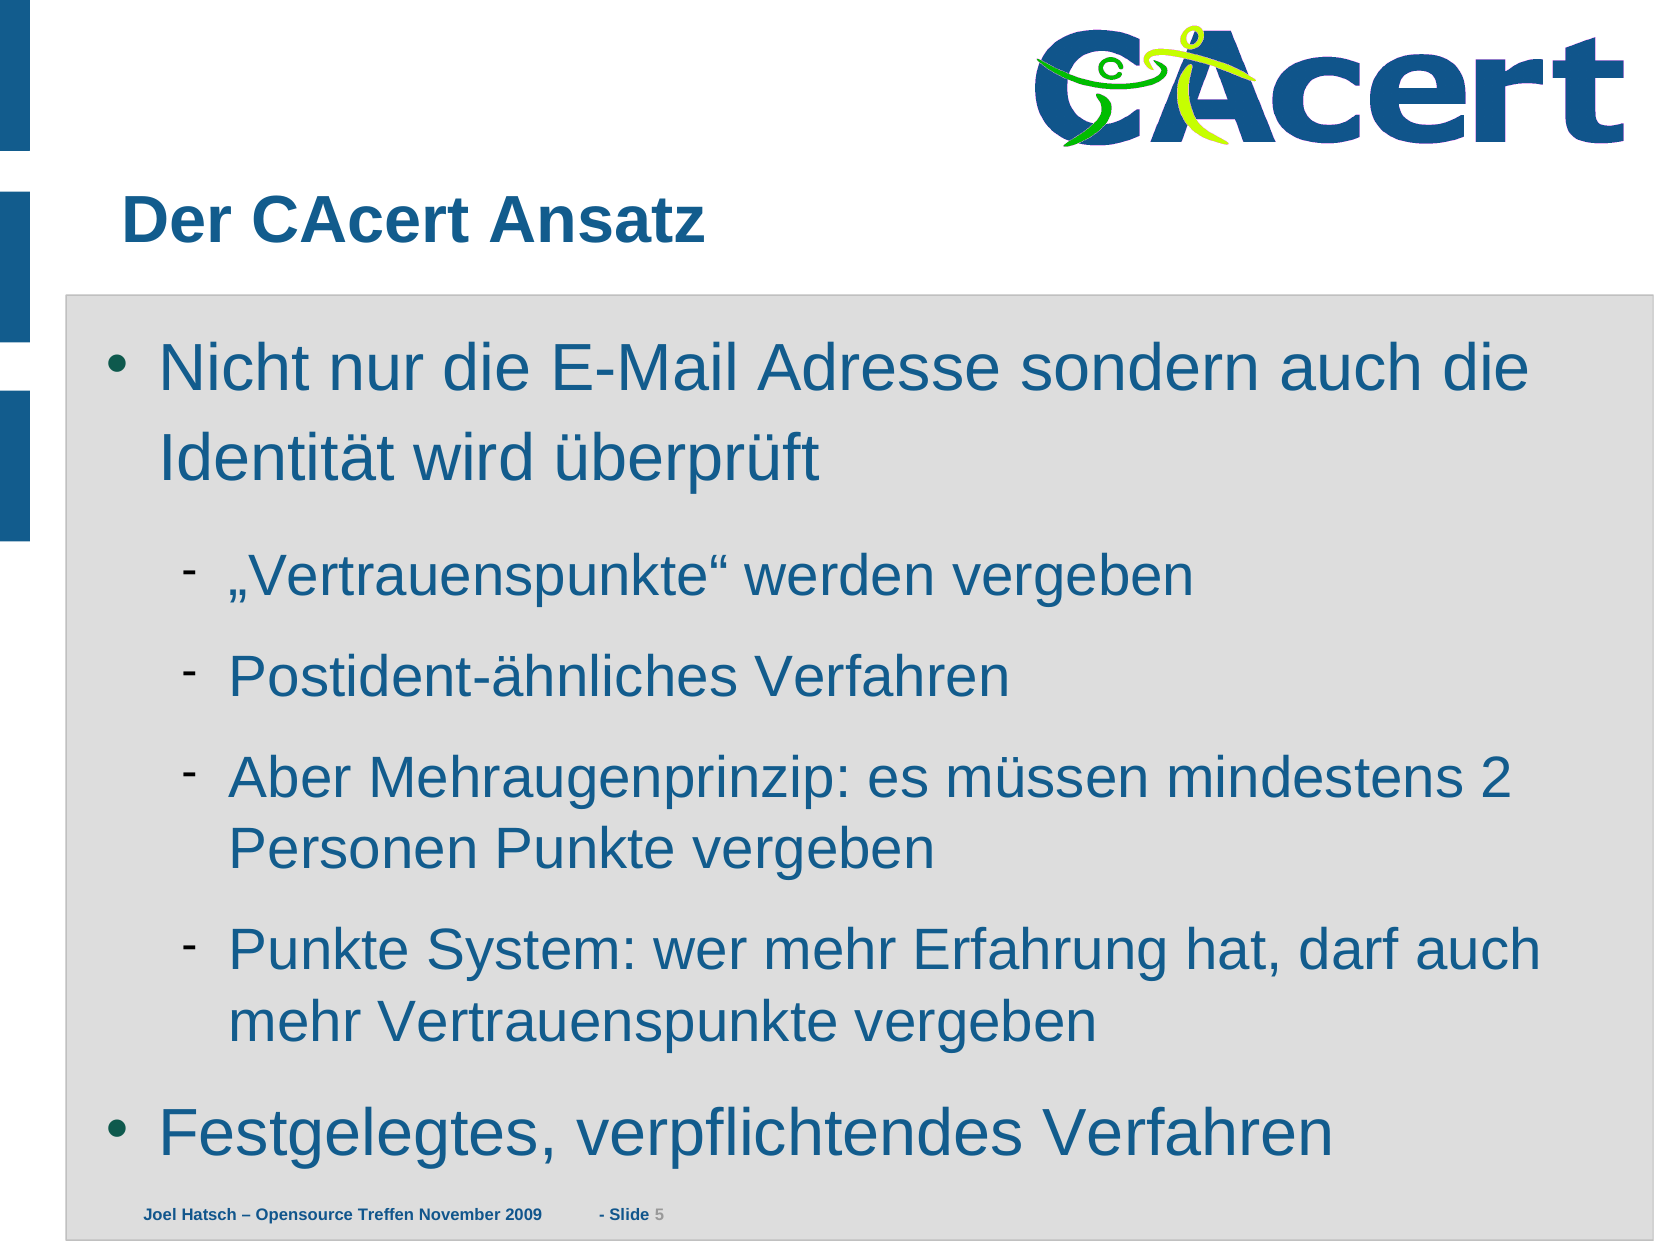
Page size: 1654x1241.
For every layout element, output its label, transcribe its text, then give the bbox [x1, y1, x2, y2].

title Der CAcert Ansatz [121, 122, 1533, 275]
picture [1033, 24, 1625, 148]
list Nicht nur die E-Mail Adresse sondern auch die Identität wird überprüft „Vertrauenspunkte“ werden vergeben Postident-ähnliches Verfahren Aber Mehraugenprinzip: es müssen mindestens 2 Personen Punkte vergeben Punkte System: wer mehr Erfahrung hat, darf auch mehr Vertrauenspunkte vergeben Festgelegtes, verpflichtendes Verfahren [88, 315, 1594, 1155]
